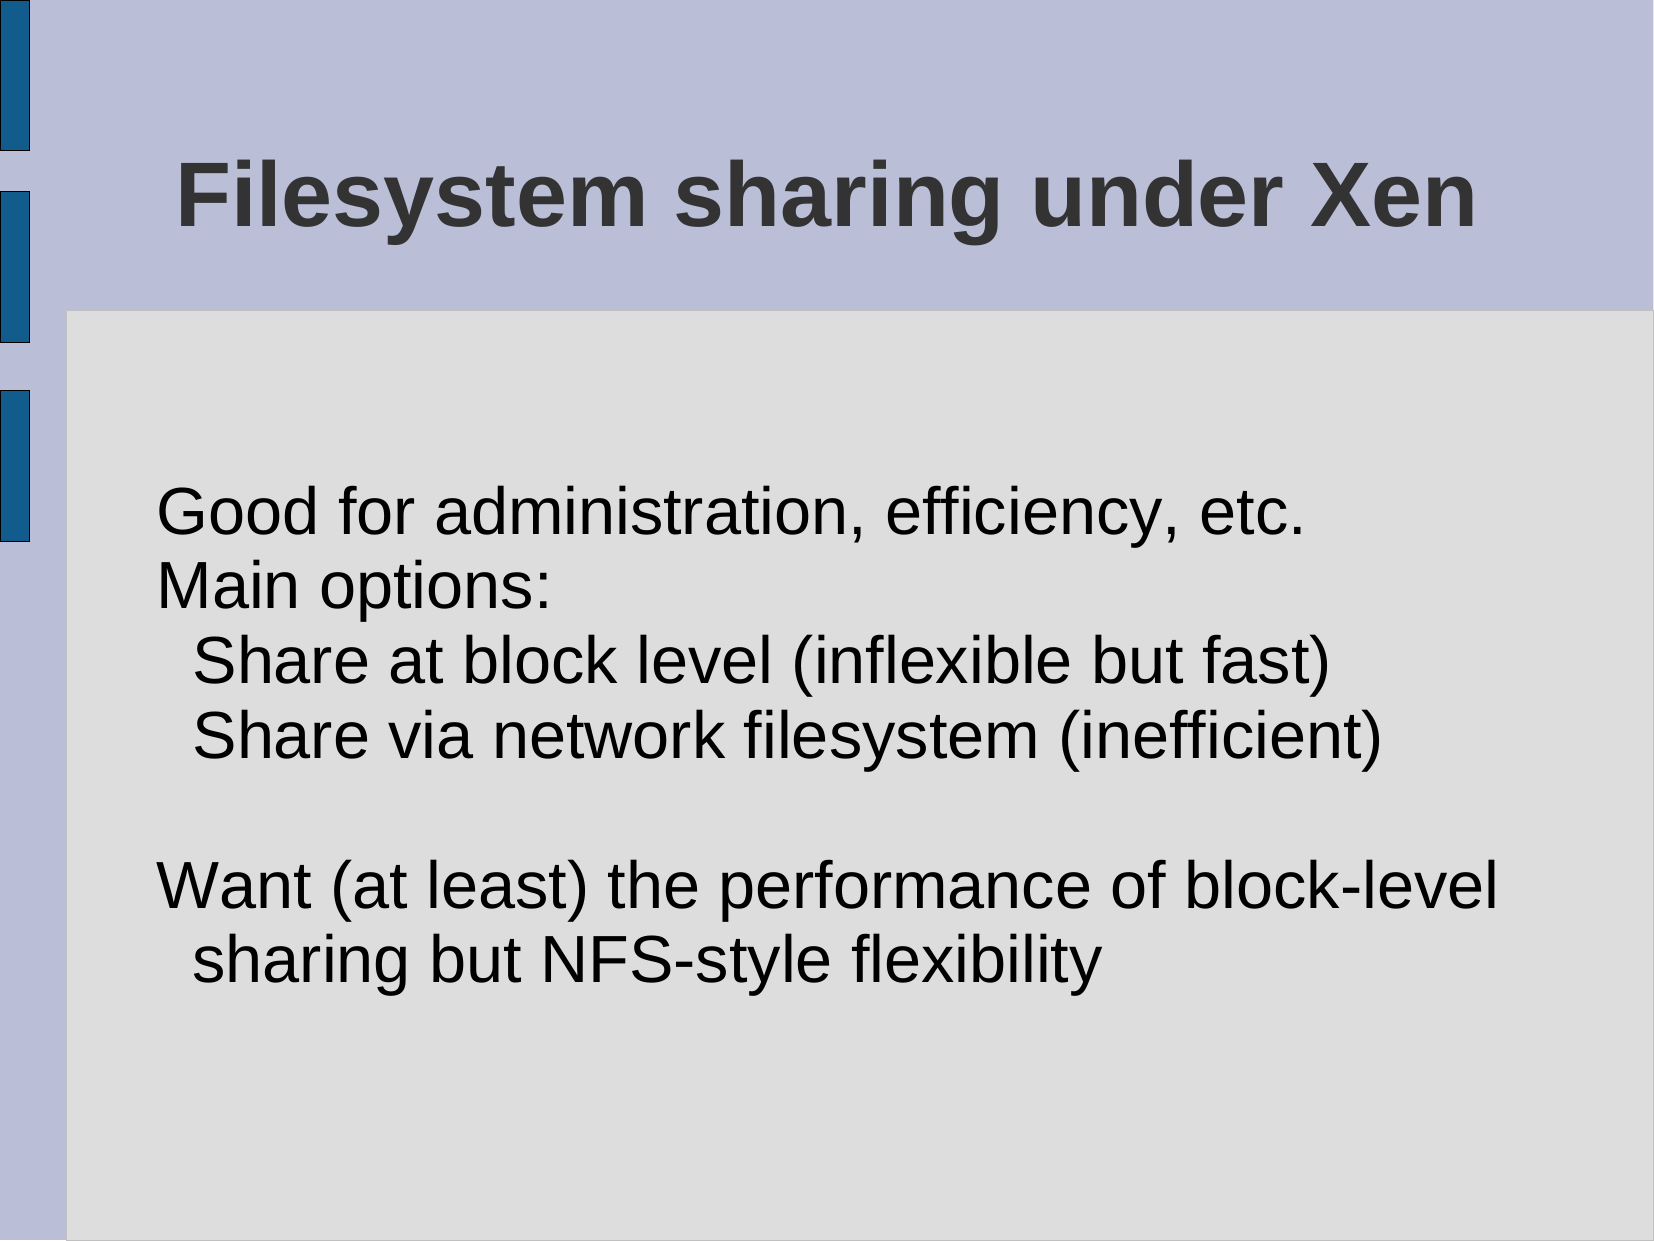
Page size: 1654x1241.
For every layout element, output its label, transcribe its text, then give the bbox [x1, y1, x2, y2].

title Filesystem sharing under Xen [121, 91, 1534, 299]
subtitle Good for administration, efficiency, etc. Main options: Share at block level (inflexible but fast) Share via network filesystem (inefficient) Want (at least) the performance of block-level sharing but NFS-style flexibility [121, 344, 1534, 1127]
